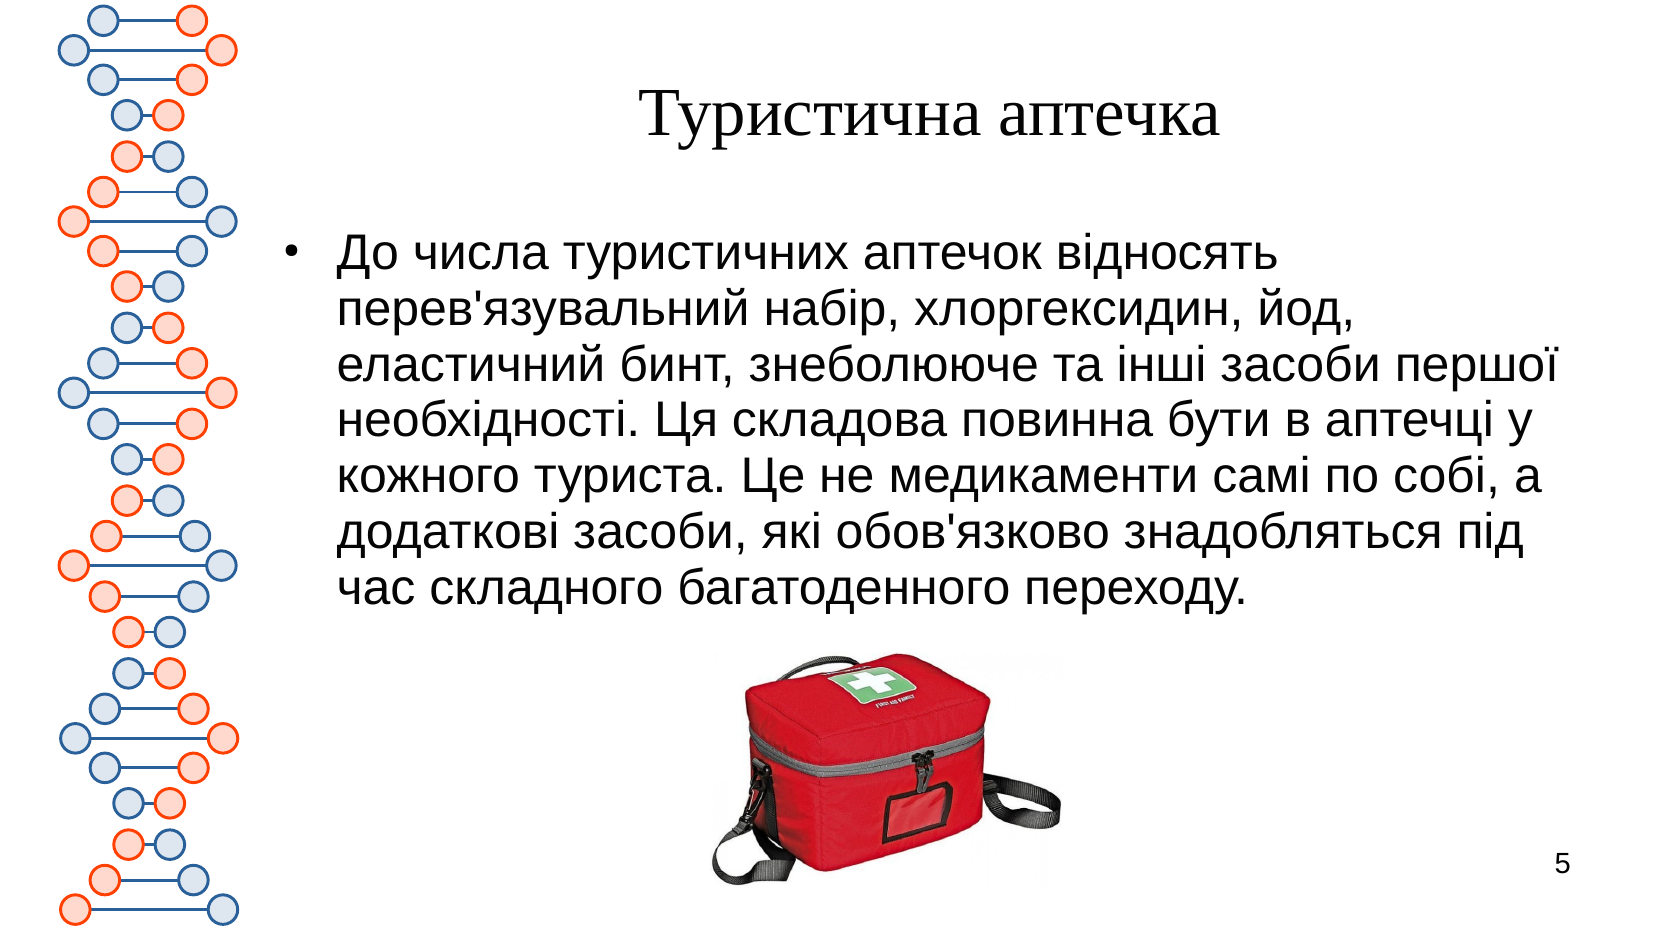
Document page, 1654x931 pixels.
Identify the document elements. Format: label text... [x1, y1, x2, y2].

picture [710, 652, 1063, 886]
list До числа туристичних аптечок відносять перев'язувальний набір, хлоргексидин, йод, еластичний бинт, знеболююче та інші засоби першої необхідності. Ця складова повинна бути в аптечці у кожного туриста. Це не медикаменти самі по собі, а додаткові засоби, які обов'язково знадобляться під час складного багатоденного переходу. [265, 224, 1595, 764]
title Туристична аптечка [265, 35, 1595, 189]
